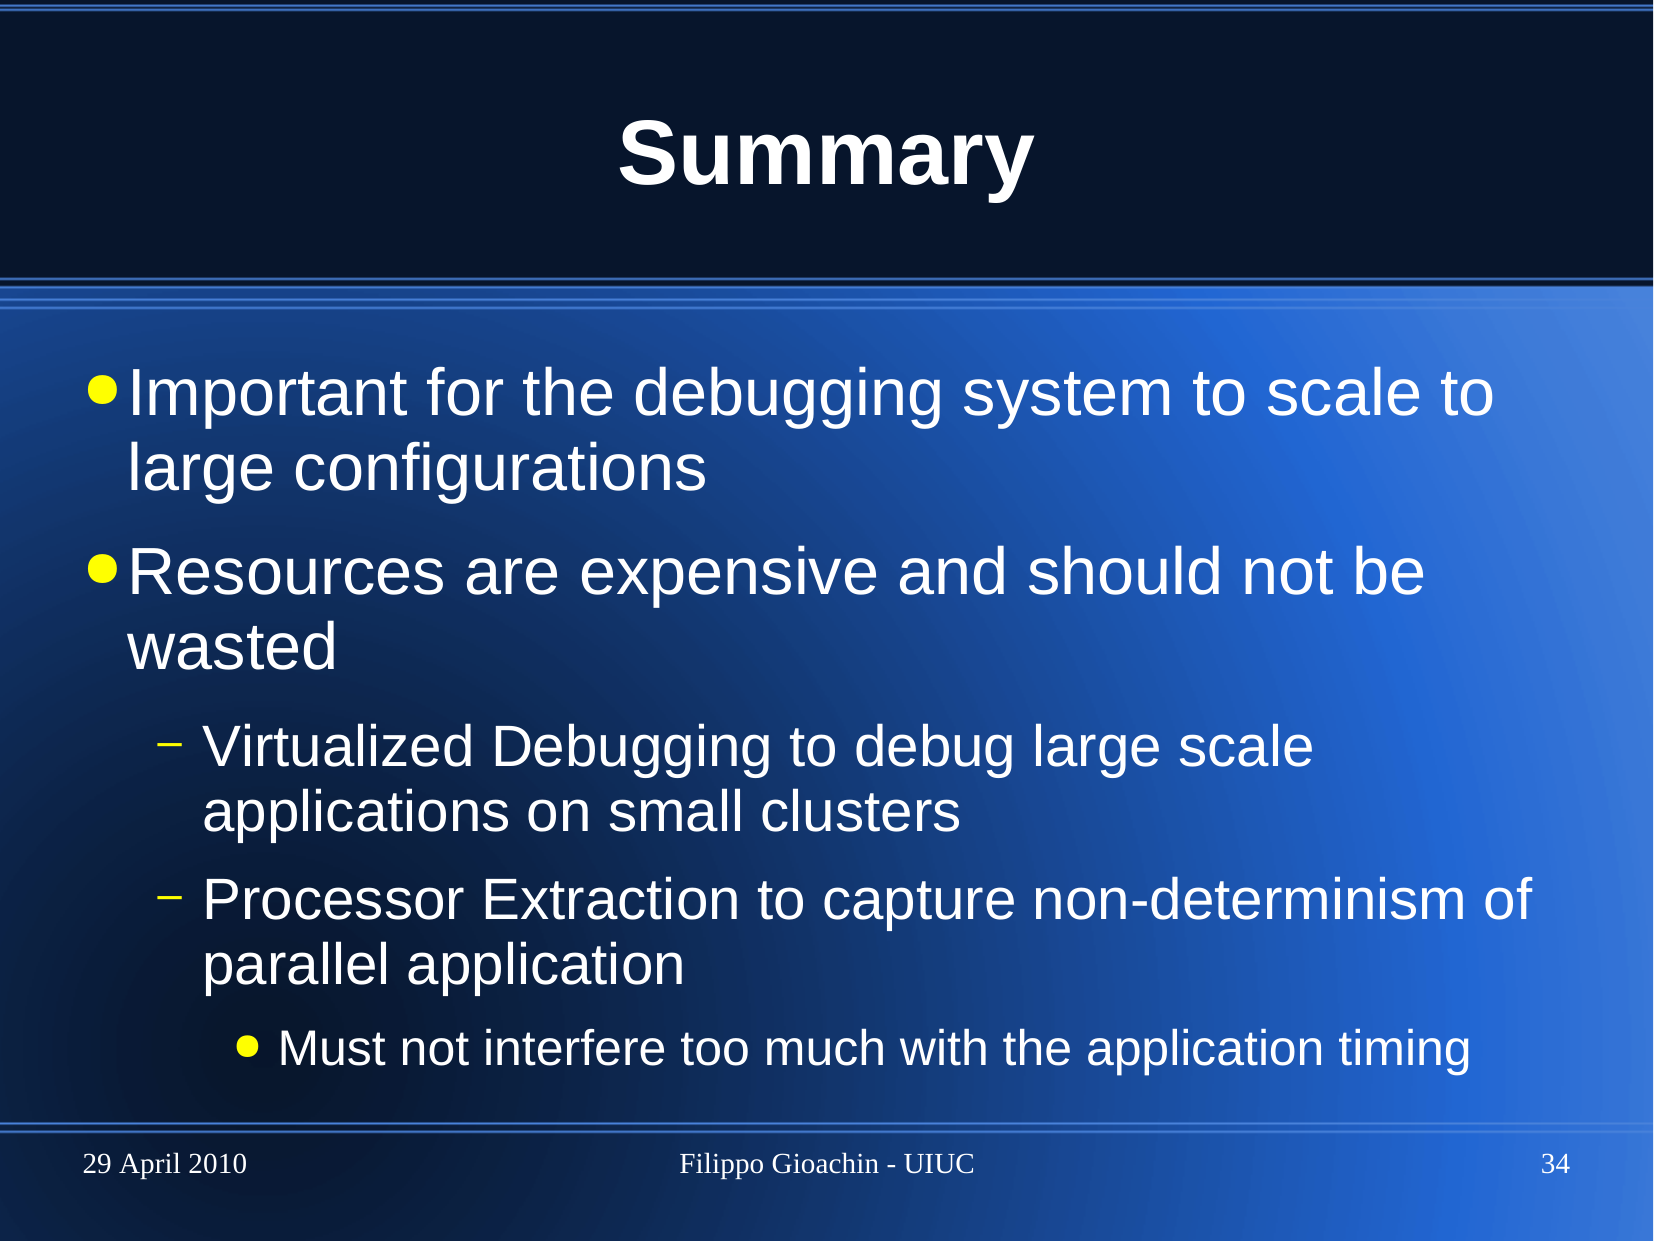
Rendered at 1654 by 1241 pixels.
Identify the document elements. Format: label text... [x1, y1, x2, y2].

list Important for the debugging system to scale to large configurations Resources are expensive and should not be wasted Virtualized Debugging to debug large scale applications on small clusters Processor Extraction to capture non-determinism of parallel application Must not interfere too much with the application timing [82, 355, 1571, 1160]
picture [0, 0, 1654, 1241]
title Summary [82, 49, 1571, 257]
